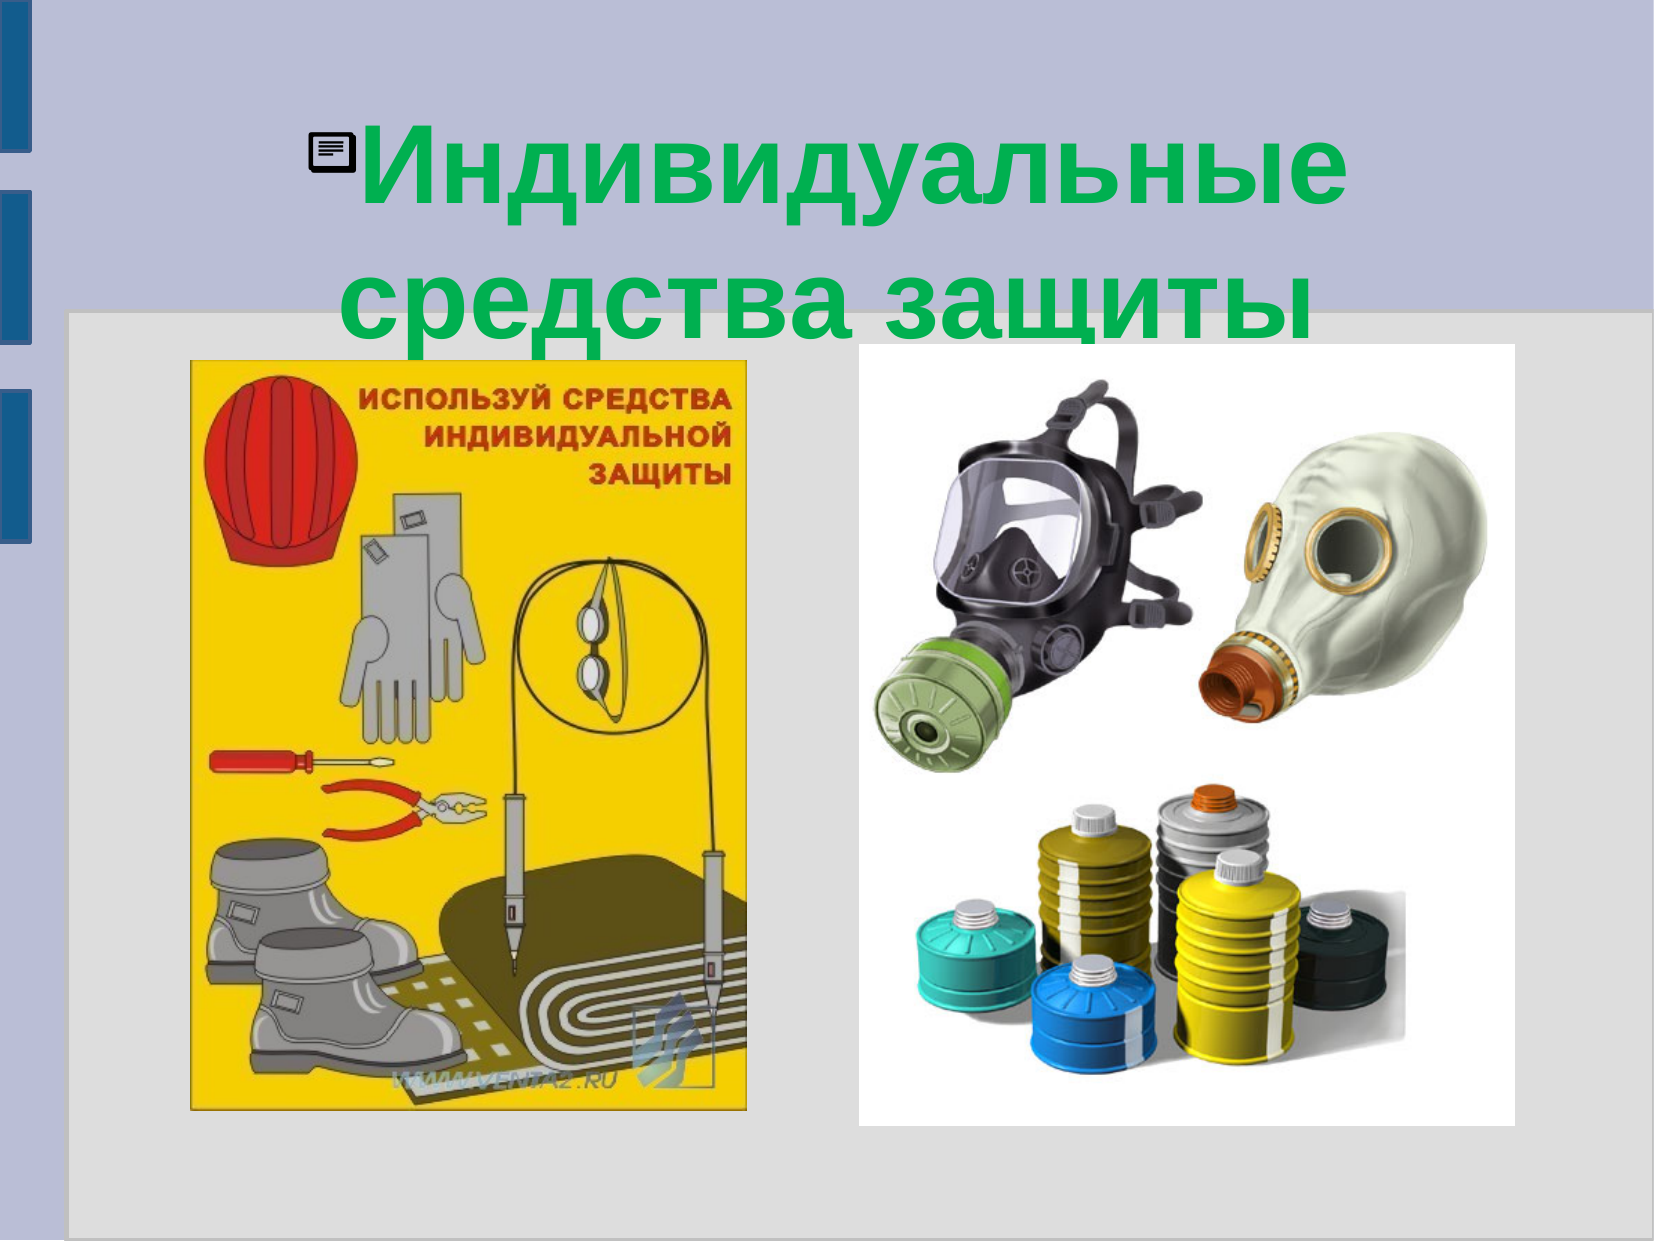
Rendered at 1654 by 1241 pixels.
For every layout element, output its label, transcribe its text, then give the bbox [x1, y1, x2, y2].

title Индивидуальные средства защиты [121, 91, 1534, 299]
picture [190, 360, 747, 1111]
picture [859, 344, 1515, 1127]
